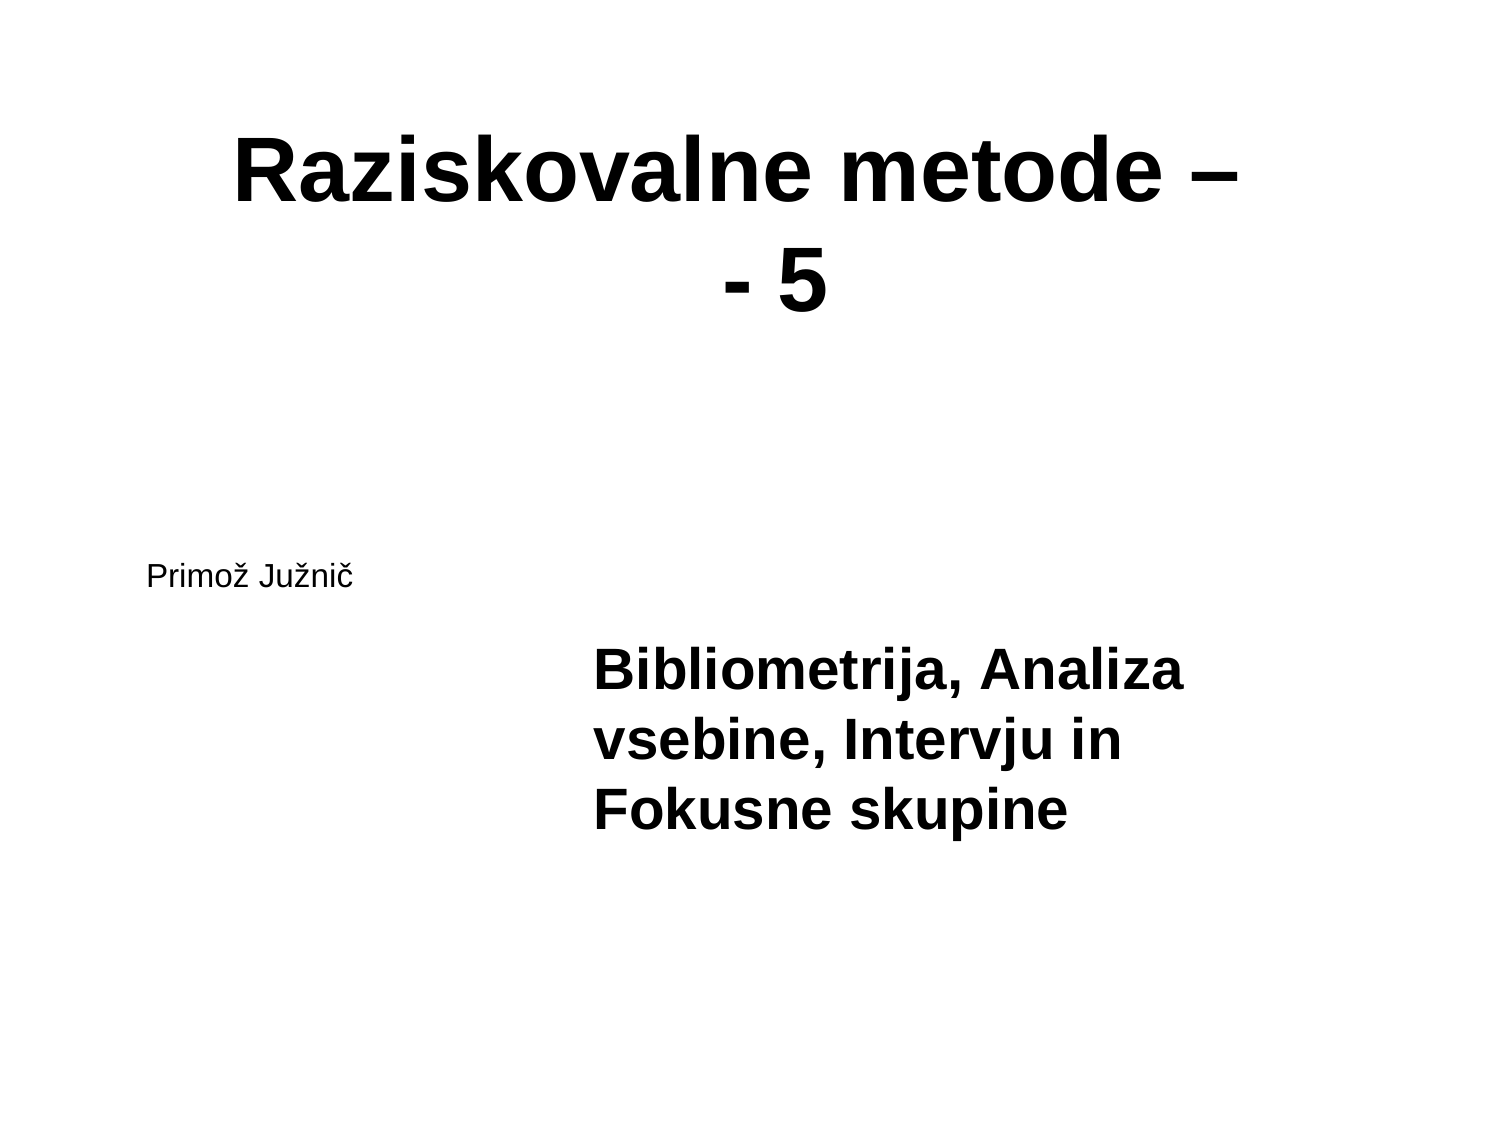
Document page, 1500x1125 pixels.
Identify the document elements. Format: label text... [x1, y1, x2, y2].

subtitle Bibliometrija, Analiza vsebine, Intervju in Fokusne skupine [578, 449, 1375, 976]
text_box Primož Južnič [37, 450, 463, 1051]
title Raziskovalne metode – - 5 [112, 102, 1388, 338]
